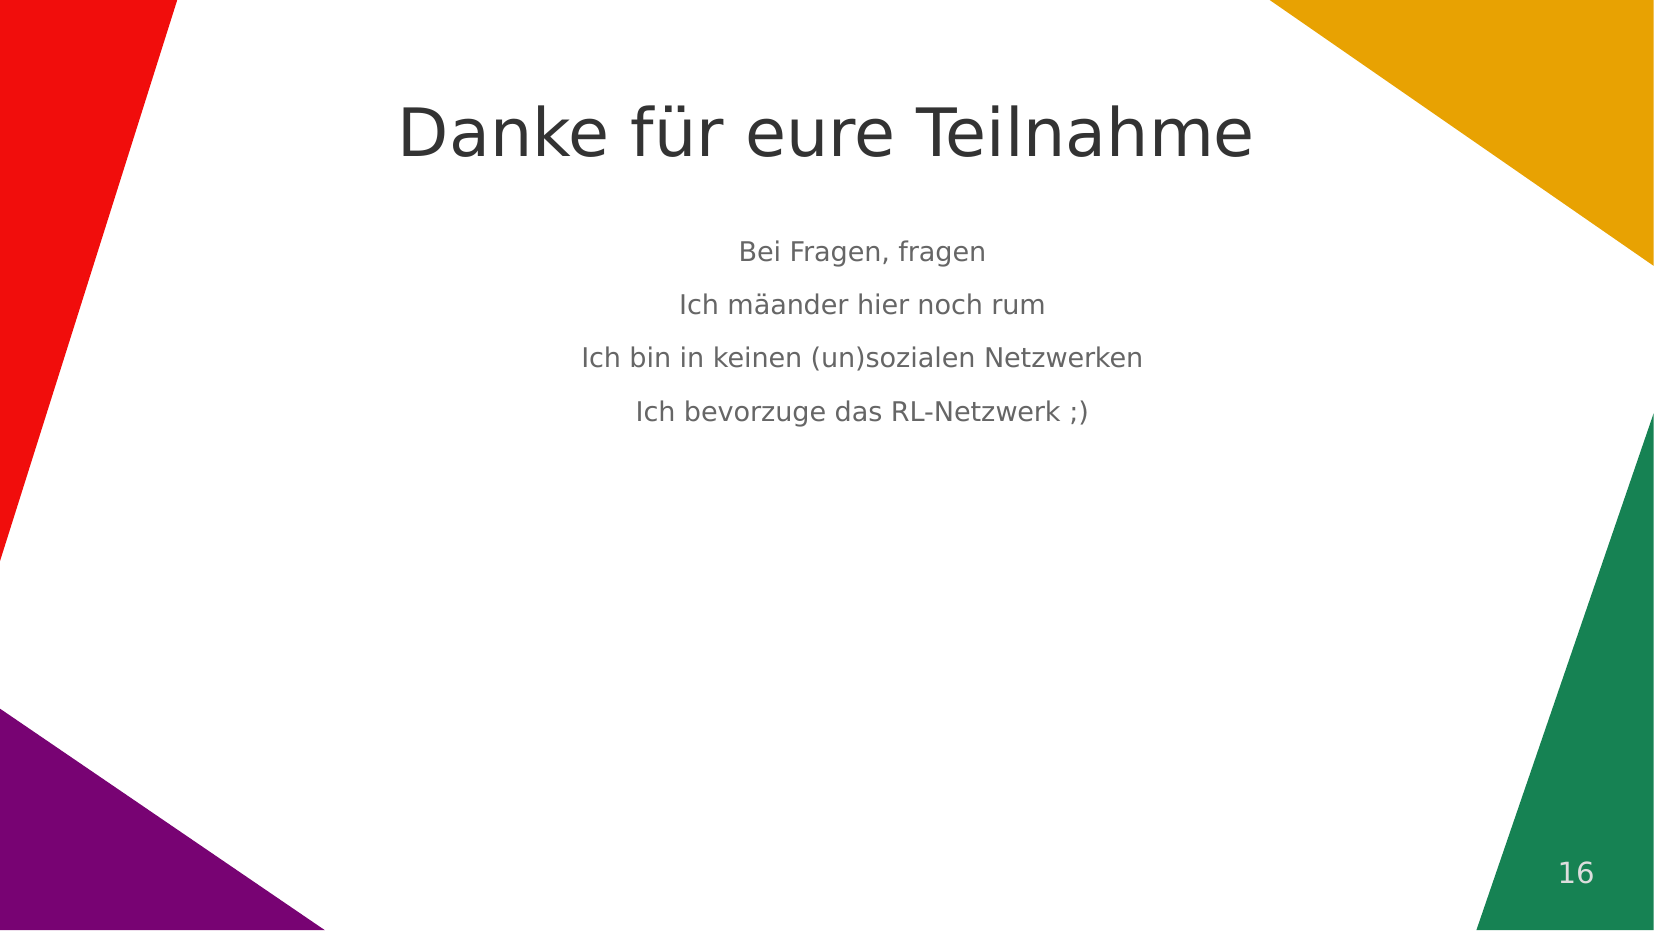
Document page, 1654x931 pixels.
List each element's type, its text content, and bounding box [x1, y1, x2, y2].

title Danke für eure Teilnahme [118, 59, 1536, 207]
list Bei Fragen, fragen Ich mäander hier noch rum Ich bin in keinen (un)sozialen Netzwerken Ich bevorzuge das RL-Netzwerk ;) [118, 236, 1536, 827]
